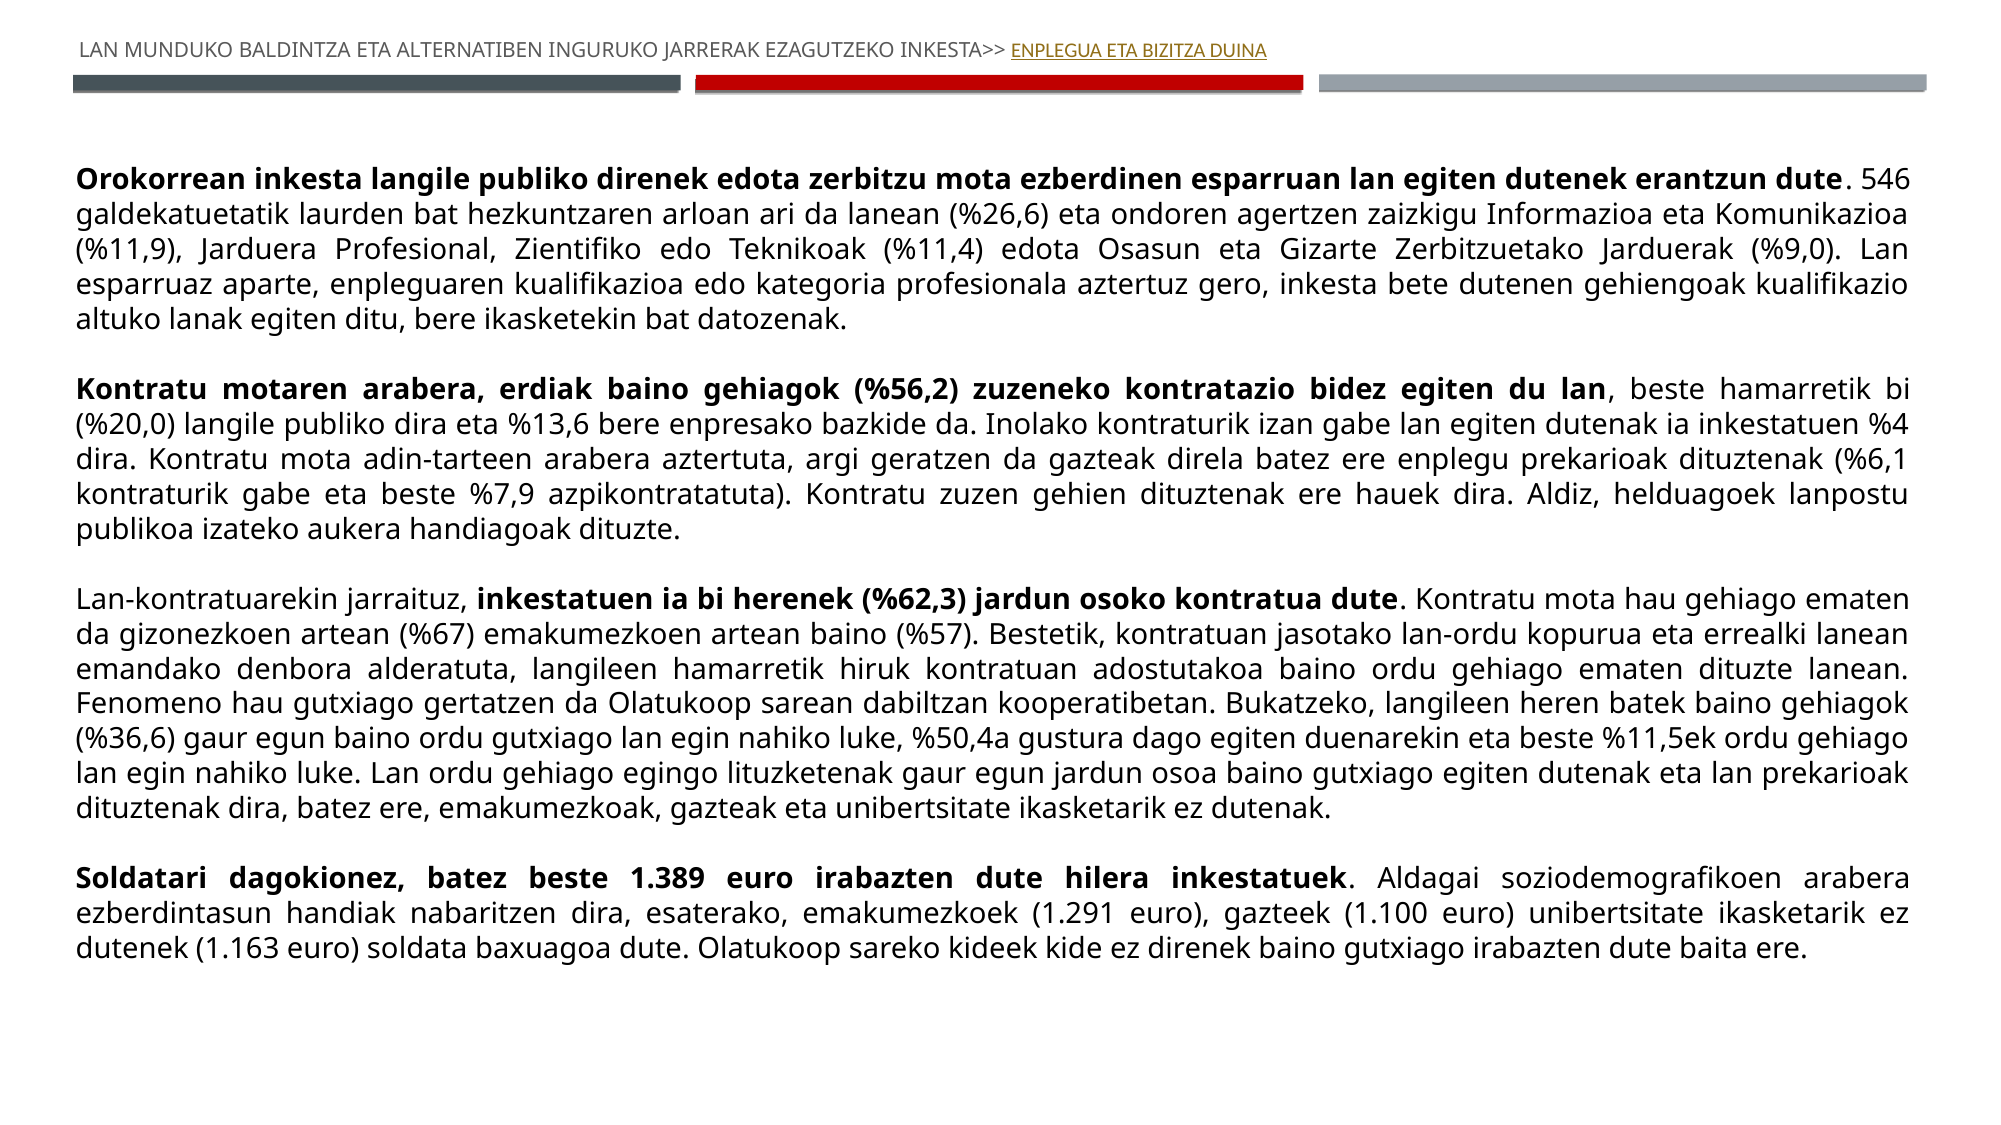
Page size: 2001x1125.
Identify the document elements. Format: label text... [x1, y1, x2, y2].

text_box Orokorrean inkesta langile publiko direnek edota zerbitzu mota ezberdinen esparruan lan egiten dutenek erantzun dute. 546 galdekatuetatik laurden bat hezkuntzaren arloan ari da lanean (%26,6) eta ondoren agertzen zaizkigu Informazioa eta Komunikazioa (%11,9), Jarduera Profesional, Zientifiko edo Teknikoak (%11,4) edota Osasun eta Gizarte Zerbitzuetako Jarduerak (%9,0). Lan esparruaz aparte, enpleguaren kualifikazioa edo kategoria profesionala aztertuz gero, inkesta bete dutenen gehiengoak kualifikazio altuko lanak egiten ditu, bere ikasketekin bat datozenak. Kontratu motaren arabera, erdiak baino gehiagok (%56,2) zuzeneko kontratazio bidez egiten du lan, beste hamarretik bi (%20,0) langile publiko dira eta %13,6 bere enpresako bazkide da. Inolako kontraturik izan gabe lan egiten dutenak ia inkestatuen %4 dira. Kontratu mota adin-tarteen arabera aztertuta, argi geratzen da gazteak direla batez ere enplegu prekarioak dituztenak (%6,1 kontraturik gabe eta beste %7,9 azpikontratatuta). Kontratu zuzen gehien dituztenak ere hauek dira. Aldiz, helduagoek lanpostu publikoa izateko aukera handiagoak dituzte. Lan-kontratuarekin jarraituz, inkestatuen ia bi herenek (%62,3) jardun osoko kontratua dute. Kontratu mota hau gehiago ematen da gizonezkoen artean (%67) emakumezkoen artean baino (%57). Bestetik, kontratuan jasotako lan-ordu kopurua eta errealki lanean emandako denbora alderatuta, langileen hamarretik hiruk kontratuan adostutakoa baino ordu gehiago ematen dituzte lanean. Fenomeno hau gutxiago gertatzen da Olatukoop sarean dabiltzan kooperatibetan. Bukatzeko, langileen heren batek baino gehiagok (%36,6) gaur egun baino ordu gutxiago lan egin nahiko luke, %50,4a gustura dago egiten duenarekin eta beste %11,5ek ordu gehiago lan egin nahiko luke. Lan ordu gehiago egingo lituzketenak gaur egun jardun osoa baino gutxiago egiten dutenak eta lan prekarioak dituztenak dira, batez ere, emakumezkoak, gazteak eta unibertsitate ikasketarik ez dutenak. Soldatari dagokionez, batez beste 1.389 euro irabazten dute hilera inkestatuek. Aldagai soziodemografikoen arabera ezberdintasun handiak nabaritzen dira, esaterako, emakumezkoek (1.291 euro), gazteek (1.100 euro) unibertsitate ikasketarik ez dutenek (1.163 euro) soldata baxuagoa dute. Olatukoop sareko kideek kide ez direnek baino gutxiago irabazten dute baita ere. [60, 153, 1926, 1007]
text_box LAN MUNDUKO BALDINTZA ETA ALTERNATIBEN INGURUKO JARRERAK EZAGUTZEKO INKESTA>> ENPLEGUA ETA BIZITZA DUINA [64, 29, 1926, 69]
